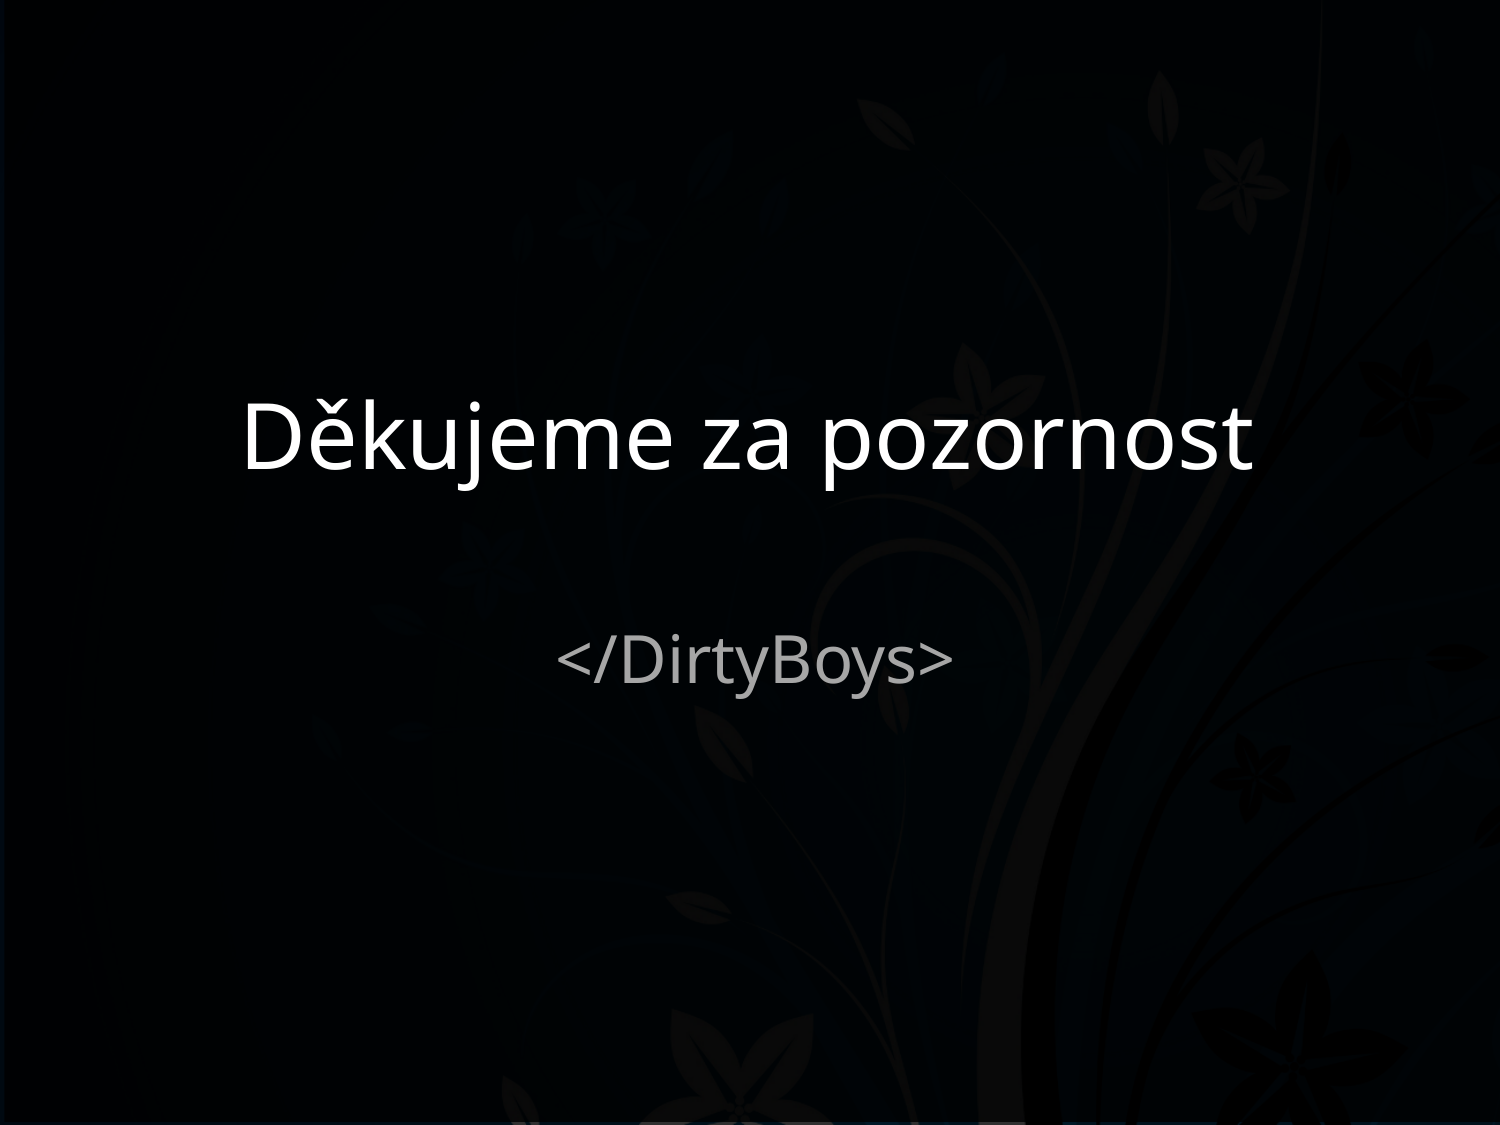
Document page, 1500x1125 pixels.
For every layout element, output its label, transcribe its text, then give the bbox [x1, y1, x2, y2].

list </DirtyBoys> [171, 609, 1341, 776]
title Děkujeme za pozornost [81, 370, 1432, 559]
